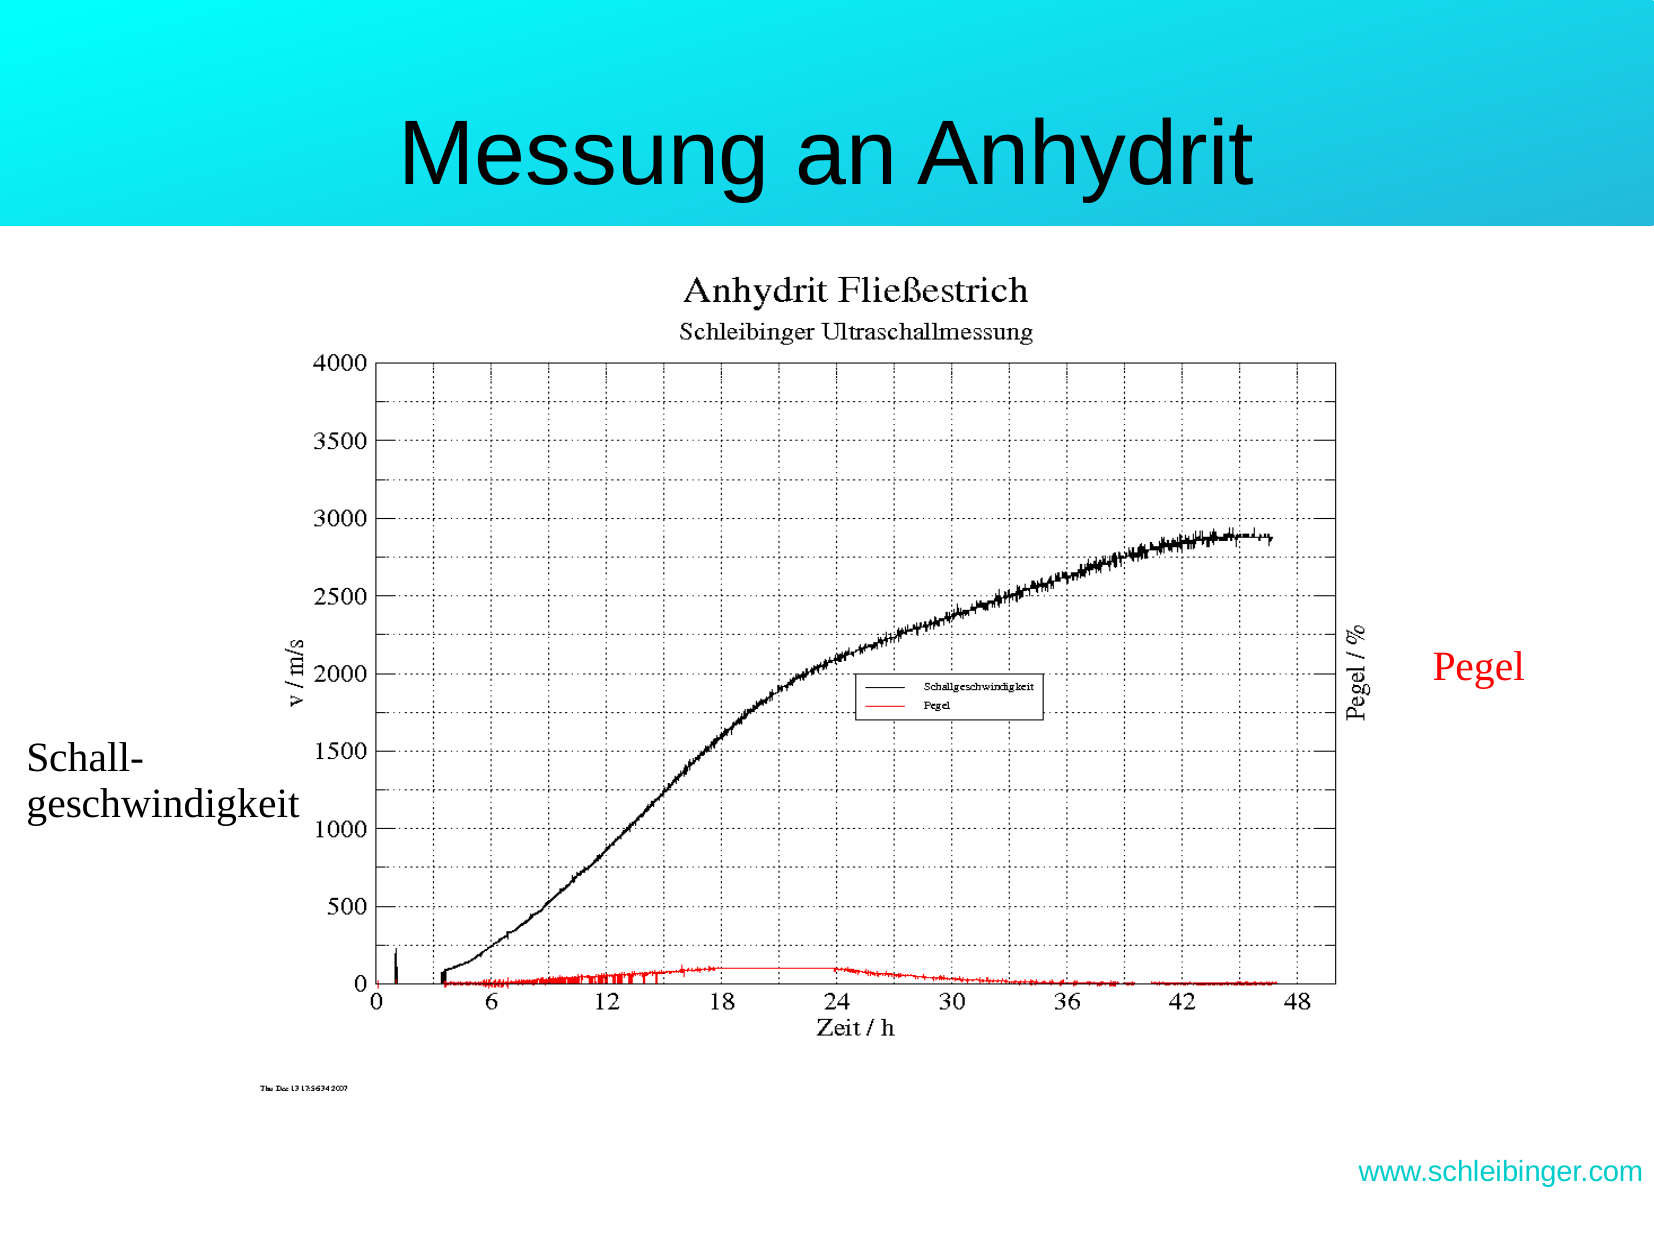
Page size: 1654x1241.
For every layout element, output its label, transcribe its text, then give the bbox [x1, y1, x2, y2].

title Messung an Anhydrit [82, 49, 1571, 257]
text_box Pegel [1432, 643, 1526, 690]
picture [232, 230, 1474, 1117]
text_box Schall- geschwindigkeit [26, 734, 301, 828]
